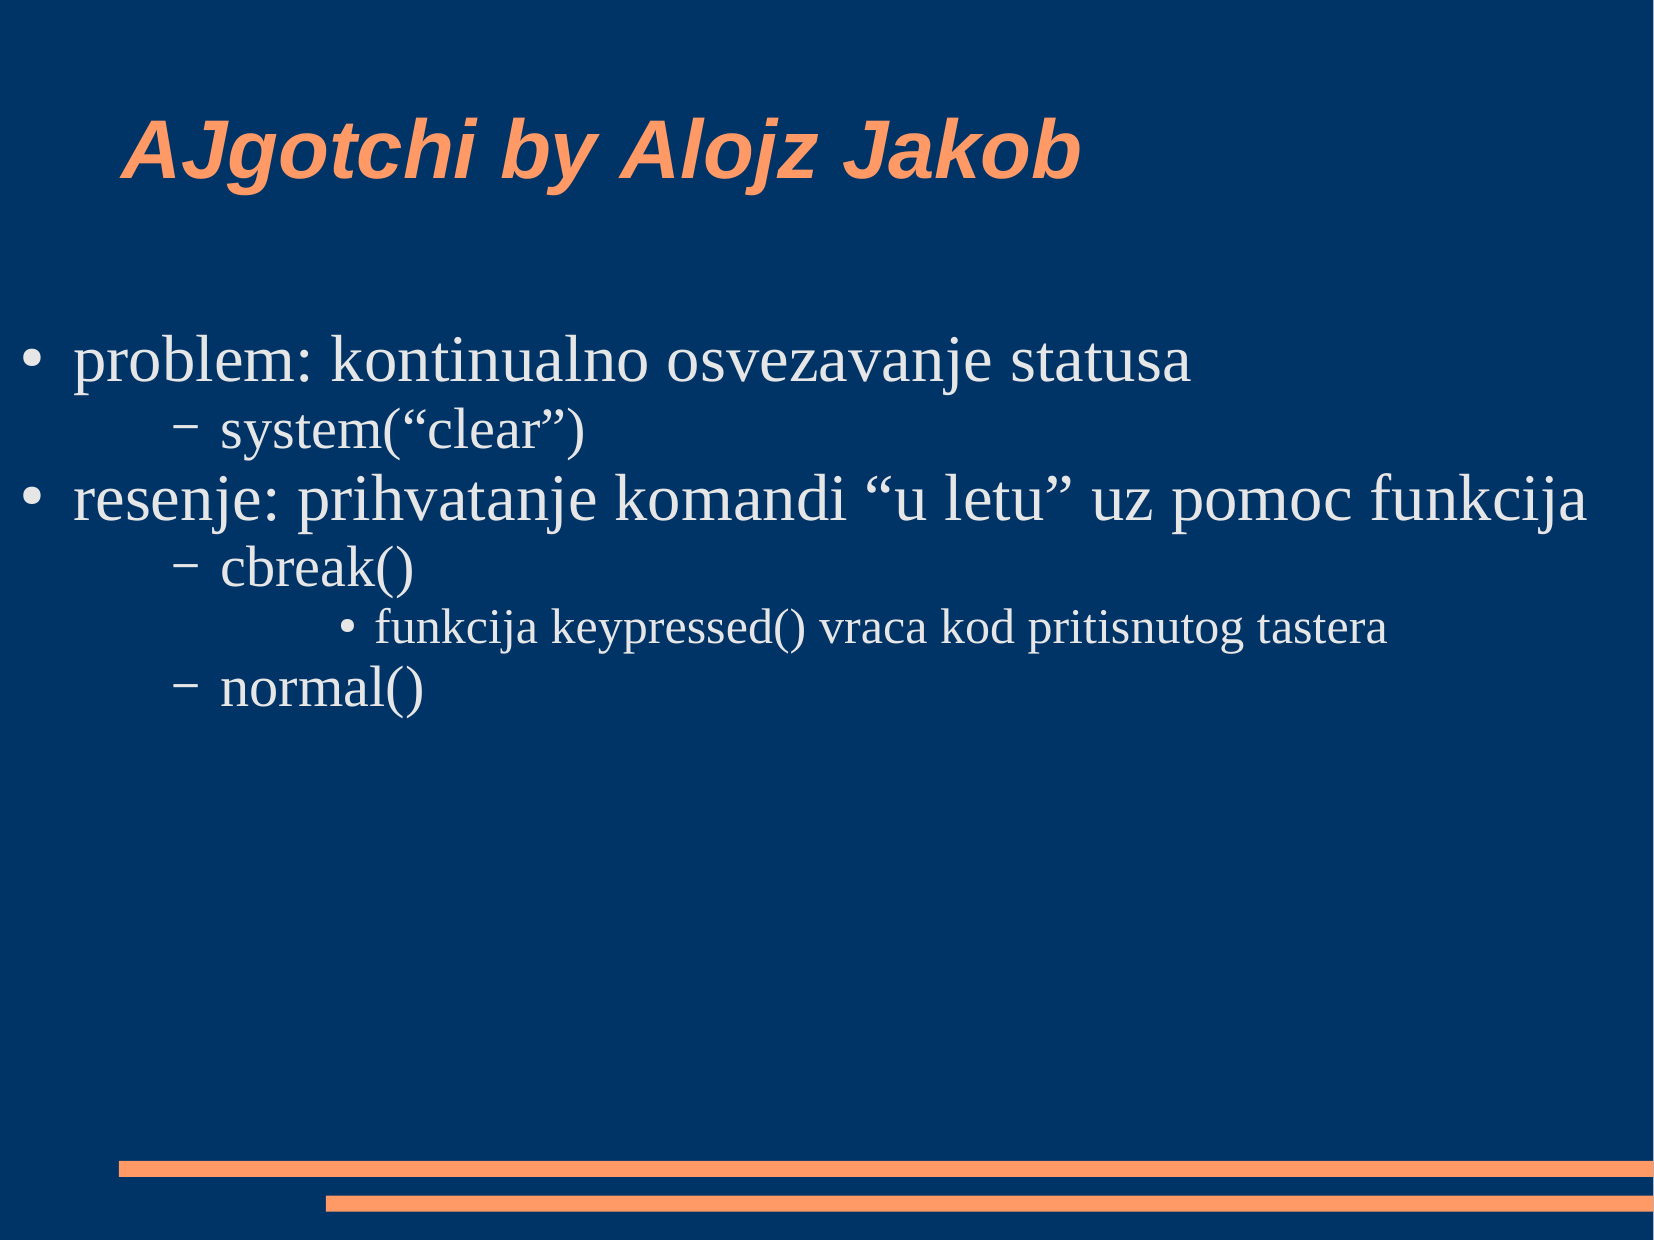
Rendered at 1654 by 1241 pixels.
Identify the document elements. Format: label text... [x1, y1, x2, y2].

title AJgotchi by Alojz Jakob [121, 46, 1534, 254]
list problem: kontinualno osvezavanje statusa system(“clear”) resenje: prihvatanje komandi “u letu” uz pomoc funkcija cbreak() funkcija keypressed() vraca kod pritisnutog tastera normal() [46, 322, 1636, 1132]
